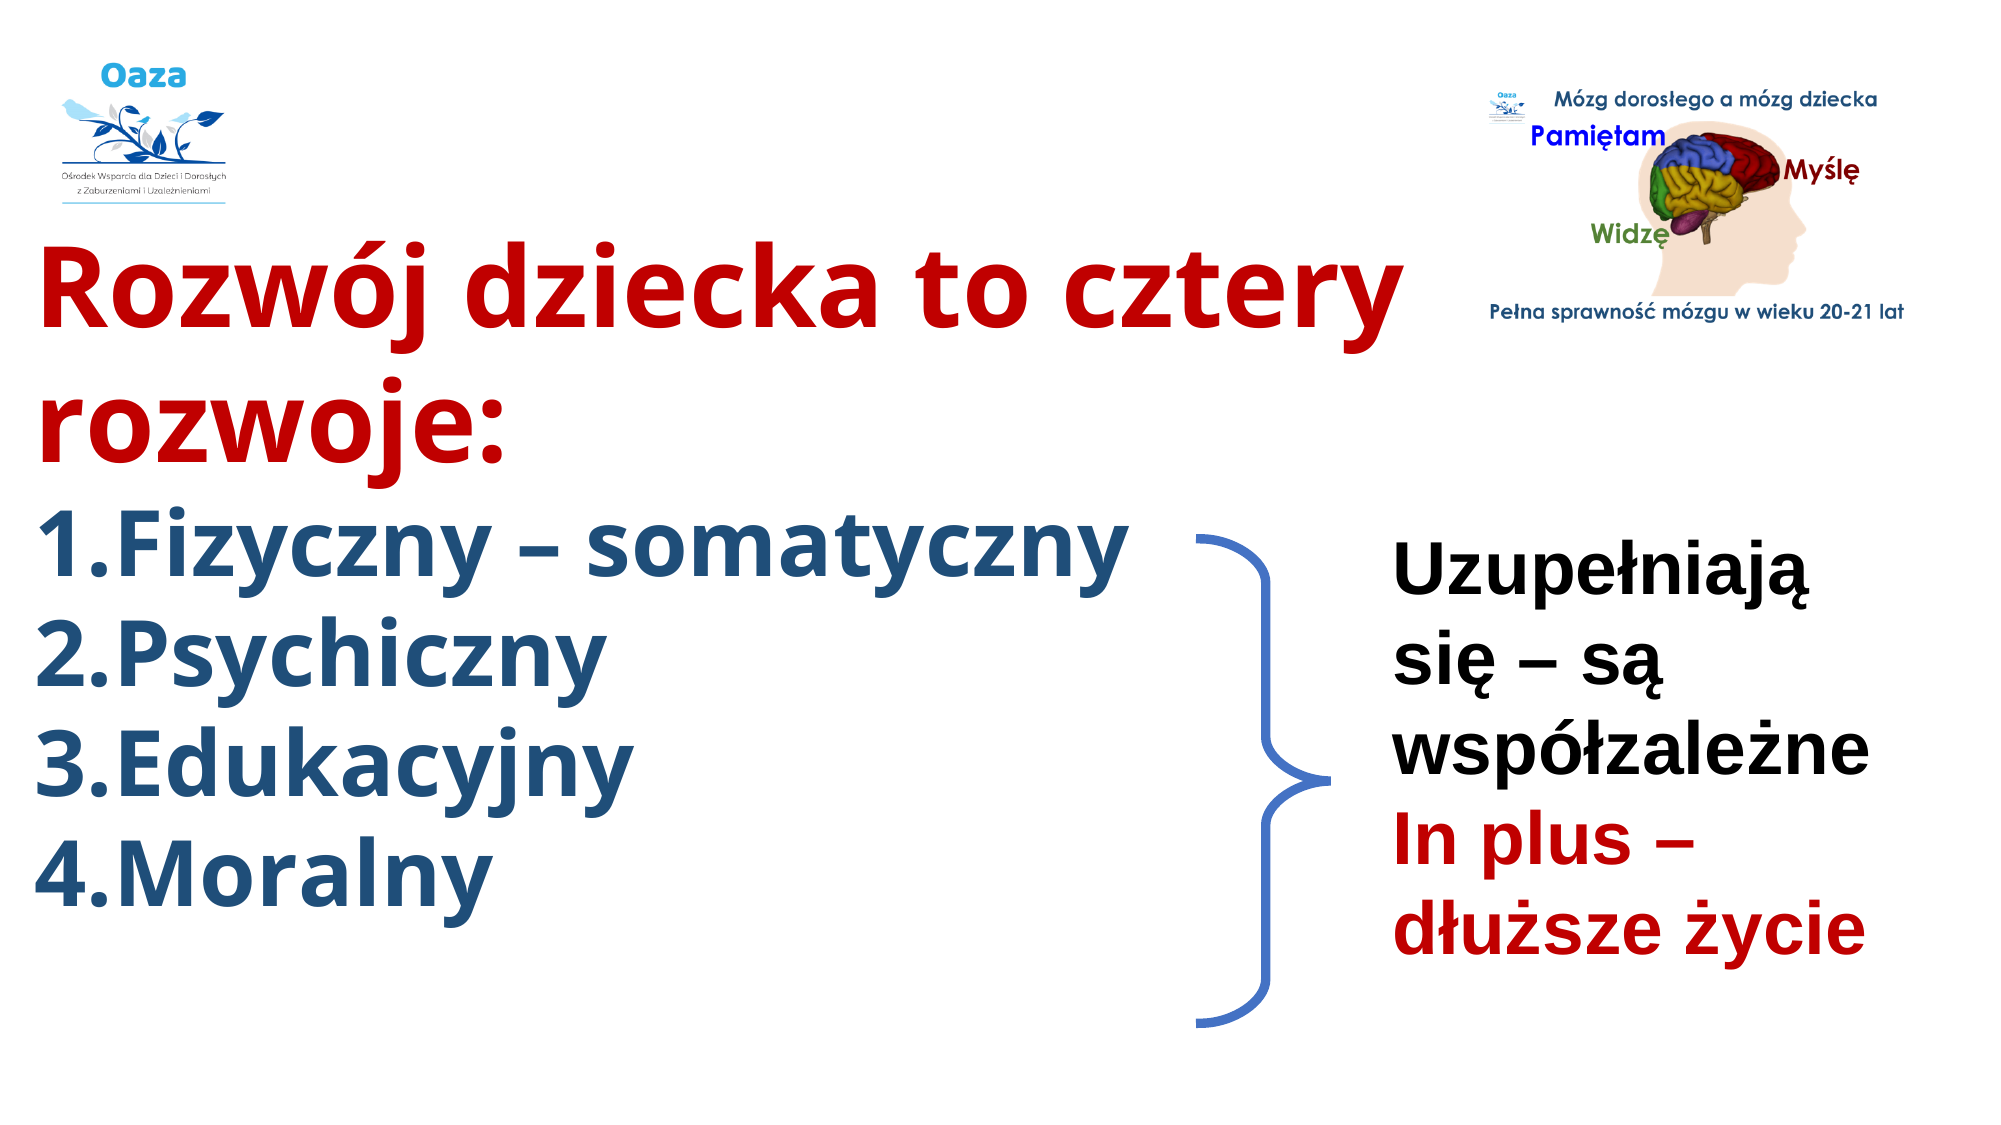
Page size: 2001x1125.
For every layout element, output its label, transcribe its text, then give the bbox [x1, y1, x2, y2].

text_box Uzupełniają się – są współzależne In plus – dłuższe życie [1377, 511, 1929, 978]
text_box Rozwój dziecka to cztery rozwoje: Fizyczny – somatyczny Psychiczny Edukacyjny Moralny [19, 207, 1520, 933]
picture [60, 37, 227, 205]
picture [1475, 78, 1917, 327]
